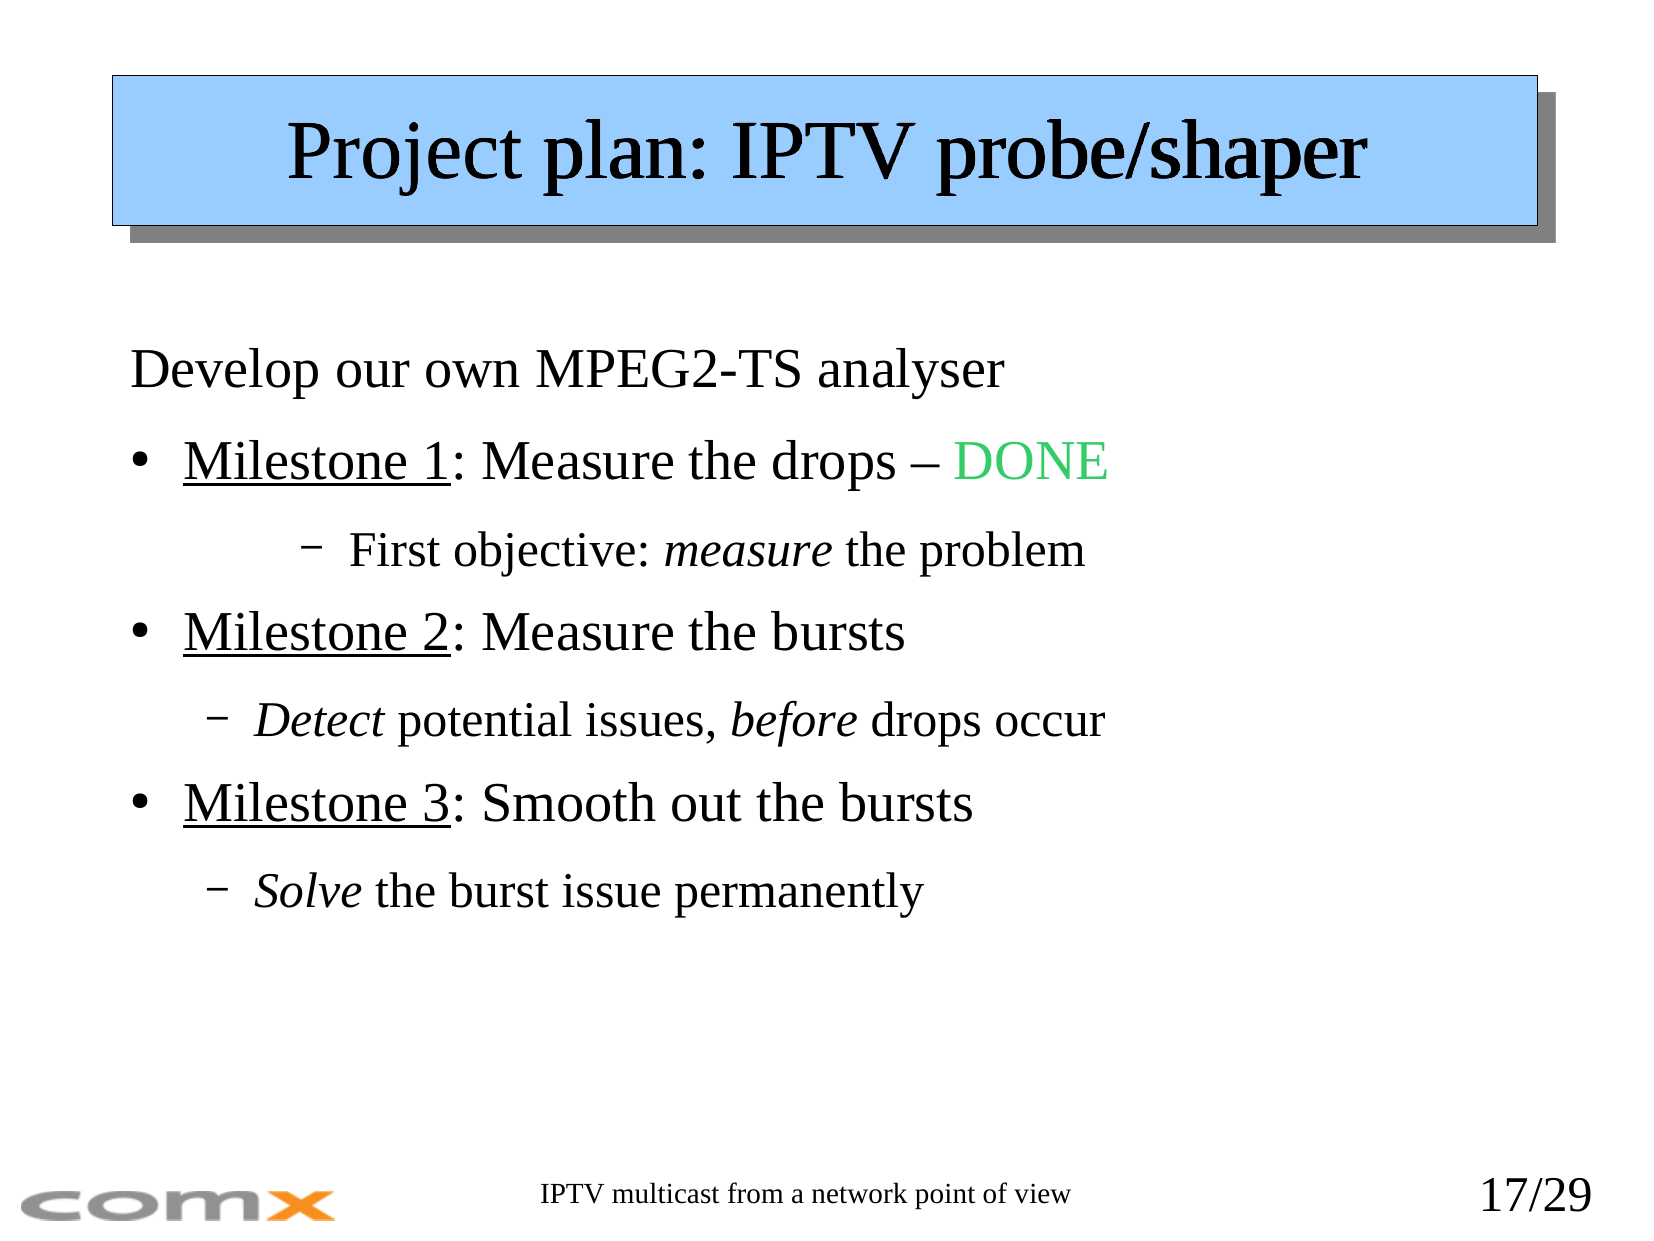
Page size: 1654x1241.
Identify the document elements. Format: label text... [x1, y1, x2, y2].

title Project plan: IPTV probe/shaper [116, 89, 1538, 210]
list Develop our own MPEG2-TS analyser Milestone 1: Measure the drops – DONE First objective: measure the problem Milestone 2: Measure the bursts Detect potential issues, before drops occur Milestone 3: Smooth out the bursts Solve the burst issue permanently [112, 337, 1538, 1096]
picture [21, 1191, 335, 1221]
